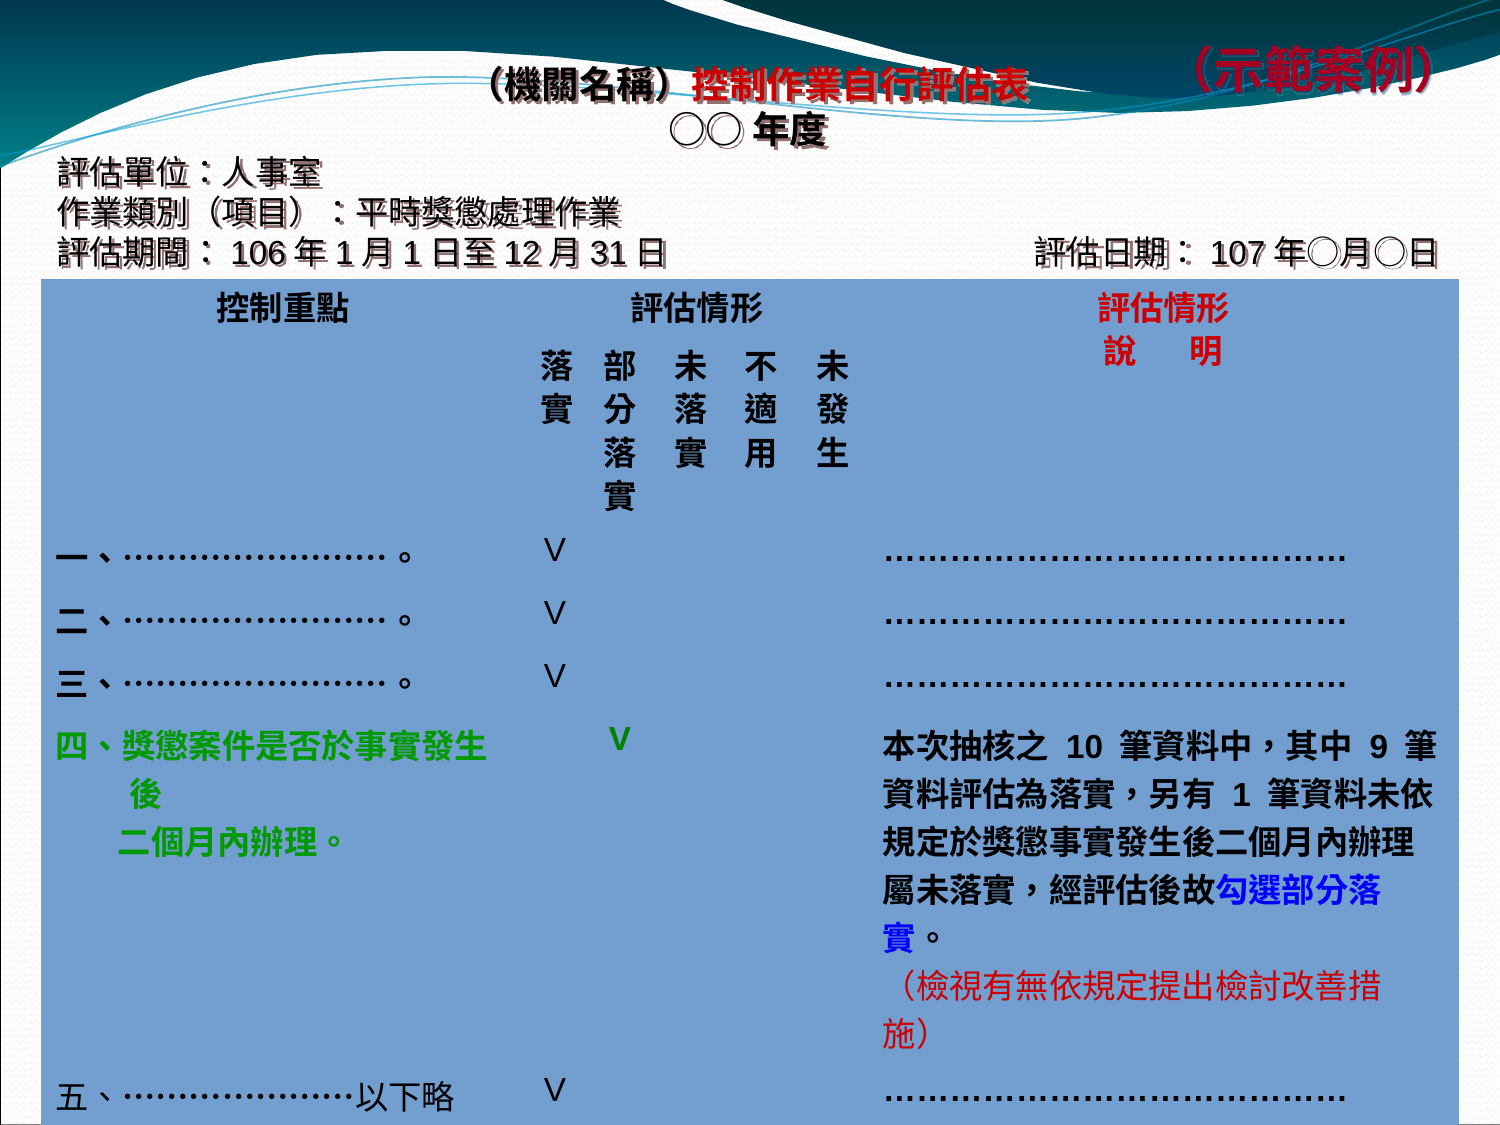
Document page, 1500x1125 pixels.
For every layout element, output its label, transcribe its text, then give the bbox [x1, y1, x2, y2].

table_cell [797, 1064, 868, 1125]
table_cell [797, 587, 868, 650]
table_cell V [526, 587, 585, 650]
table_cell 未發生 [797, 337, 868, 524]
table_cell [655, 524, 726, 587]
table_cell 一、……………………。 [41, 524, 526, 587]
table_cell [726, 713, 797, 1064]
table_cell V [526, 650, 585, 713]
table_header 評估情形 [526, 279, 868, 337]
table_cell [726, 587, 797, 650]
table_cell V [526, 1064, 585, 1125]
table_cell [526, 713, 585, 1064]
table_cell [797, 650, 868, 713]
table_cell [726, 650, 797, 713]
table_cell V [585, 713, 655, 1064]
table_cell 三、……………………。 [41, 650, 526, 713]
table_cell …………………………………… [868, 524, 1459, 587]
table_header 評估情形 說 明 [868, 279, 1459, 524]
table_cell [797, 713, 868, 1064]
table_cell [585, 587, 655, 650]
table_cell 未落實 [655, 337, 726, 524]
table_cell [726, 1064, 797, 1125]
table_cell [726, 524, 797, 587]
table_cell 本次抽核之 10 筆資料中，其中 9 筆資料評估為落實，另有 1 筆資料未依規定於獎懲事實發生後二個月內辦理屬未落實，經評估後故勾選部分落實。 （檢視有無依規定提出檢討改善措施） [868, 713, 1459, 1064]
table_cell V [526, 524, 585, 587]
table_cell [655, 650, 726, 713]
table_cell [655, 587, 726, 650]
table_cell 部分 落實 [585, 337, 655, 524]
table_cell 落 實 [526, 337, 585, 524]
table_cell 二、……………………。 [41, 587, 526, 650]
table_cell 不適用 [726, 337, 797, 524]
text_box （示範案例） [1128, 31, 1500, 106]
table_header 控制重點 [41, 279, 526, 524]
table_cell …………………………………… [868, 650, 1459, 713]
table_cell 五、…………………以下略 [41, 1064, 526, 1125]
table_cell [585, 524, 655, 587]
table_cell [585, 650, 655, 713]
table_cell [797, 524, 868, 587]
table_cell [655, 1064, 726, 1125]
table_cell …………………………………… [868, 1064, 1459, 1125]
table_cell [655, 713, 726, 1064]
table_cell …………………………………… [868, 587, 1459, 650]
table_cell [585, 1064, 655, 1125]
text_box （機關名稱）控制作業自行評估表 ○○年度 評估單位：人事室 作業類別（項目）：平時獎懲處理作業 評估期間：106年1月1日至12月31日 評估日期：107年○月○日 [41, 55, 1471, 278]
table_cell 四、獎懲案件是否於事實發生後 二個月內辦理。 [41, 713, 526, 1064]
